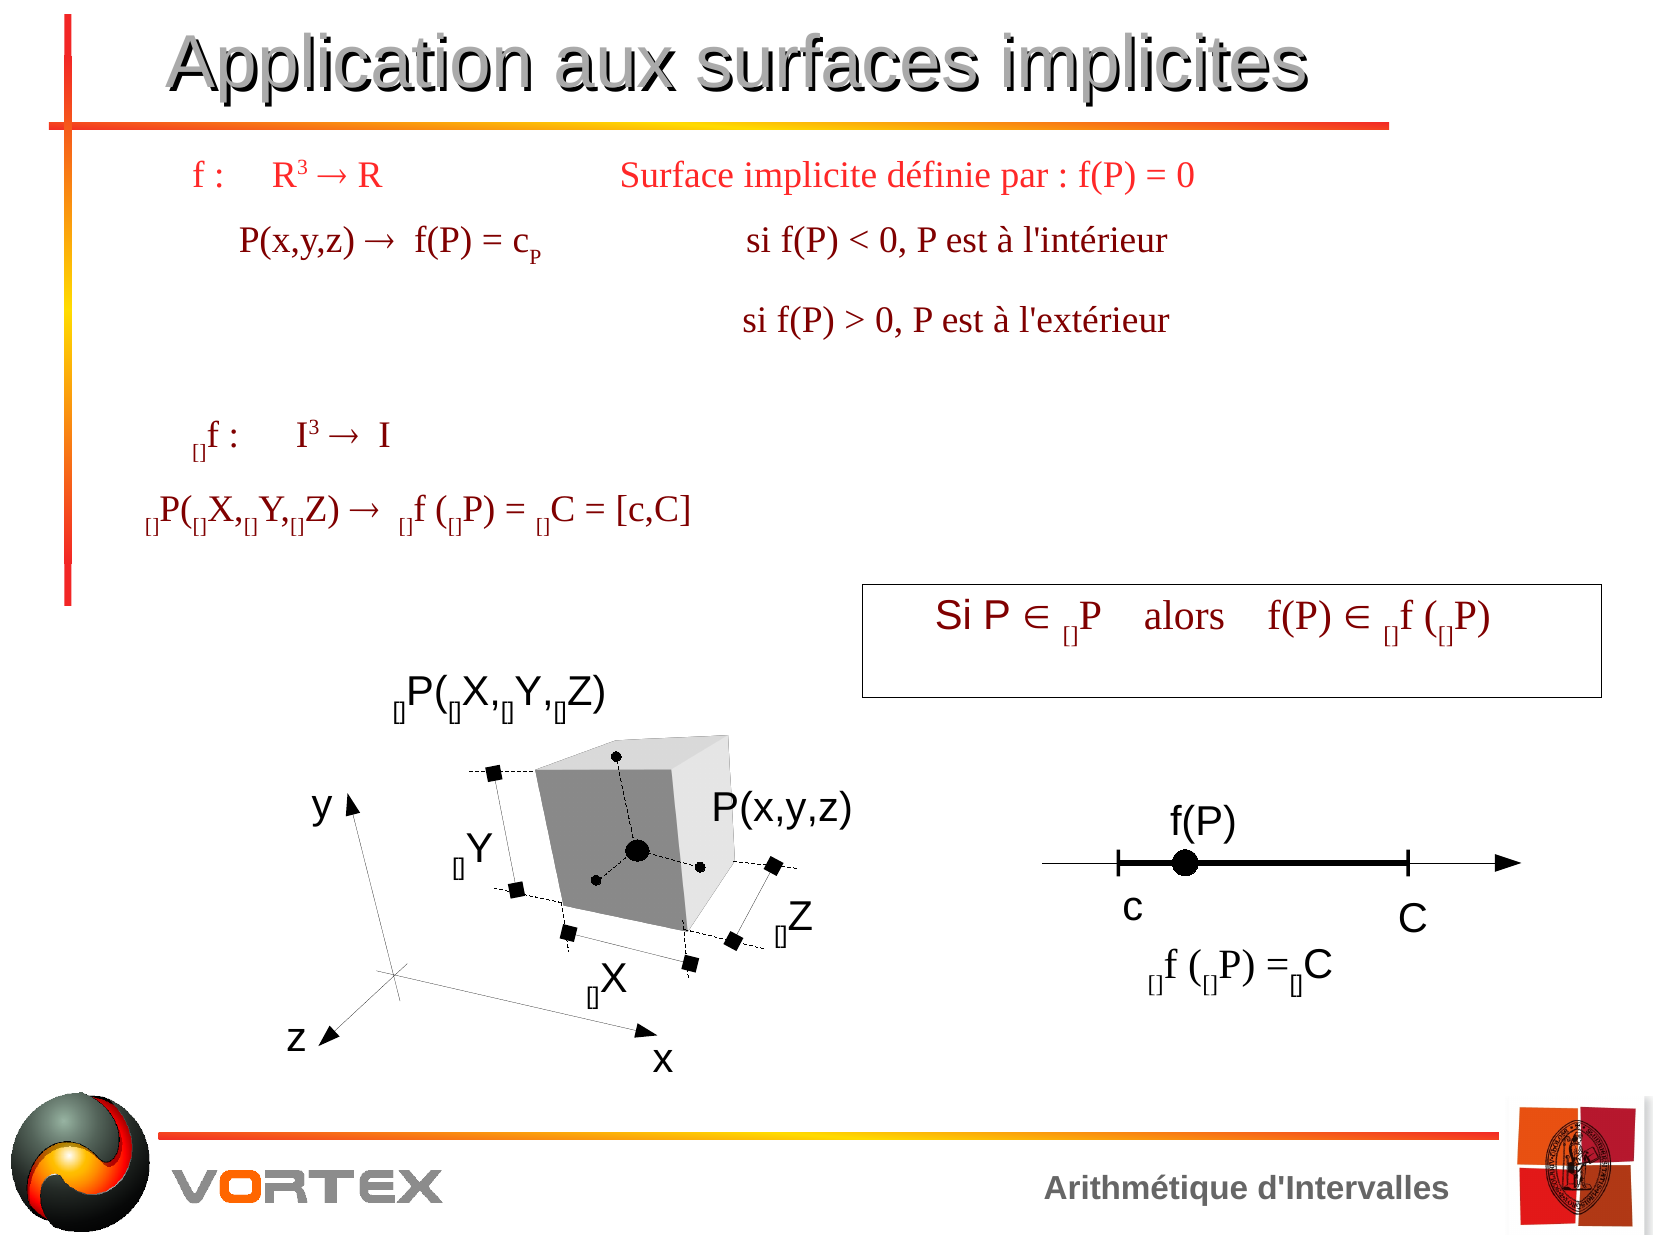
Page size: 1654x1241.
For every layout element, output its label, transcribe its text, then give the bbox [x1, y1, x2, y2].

text_box f(P) [1155, 790, 1282, 858]
text_box P(x,y,z) [696, 776, 899, 845]
text_box []Z [742, 885, 845, 966]
text_box Si P  []P alors f(P)  []f ([]P) [862, 584, 1602, 698]
list f : R3  R Surface implicite définie par : f(P) = 0 P(x,y,z)  f(P) = cP si f(P) < 0, P est à l'intérieur si f(P) > 0, P est à l'extérieur []f : I3  I []P([]X,[]Y,[]Z)  []f ([]P) = []C = [c,C] [97, 153, 1571, 1109]
text_box c [1107, 875, 1154, 943]
text_box []f ([]P) =[]C [1132, 933, 1395, 1043]
text_box []X [556, 947, 658, 1027]
picture [1505, 1096, 1653, 1235]
title Application aux surfaces implicites [82, 4, 1392, 120]
picture [11, 1092, 443, 1232]
text_box [591, 875, 601, 886]
text_box z [246, 1006, 348, 1078]
text_box C [1383, 886, 1430, 955]
text_box [1172, 858, 1199, 876]
text_box [625, 839, 650, 862]
text_box y [271, 773, 373, 845]
text_box x [612, 1027, 714, 1100]
text_box []Y [422, 817, 524, 898]
text_box [611, 751, 622, 762]
text_box [695, 862, 706, 873]
text_box []P([]X,[]Y,[]Z) [378, 660, 710, 740]
